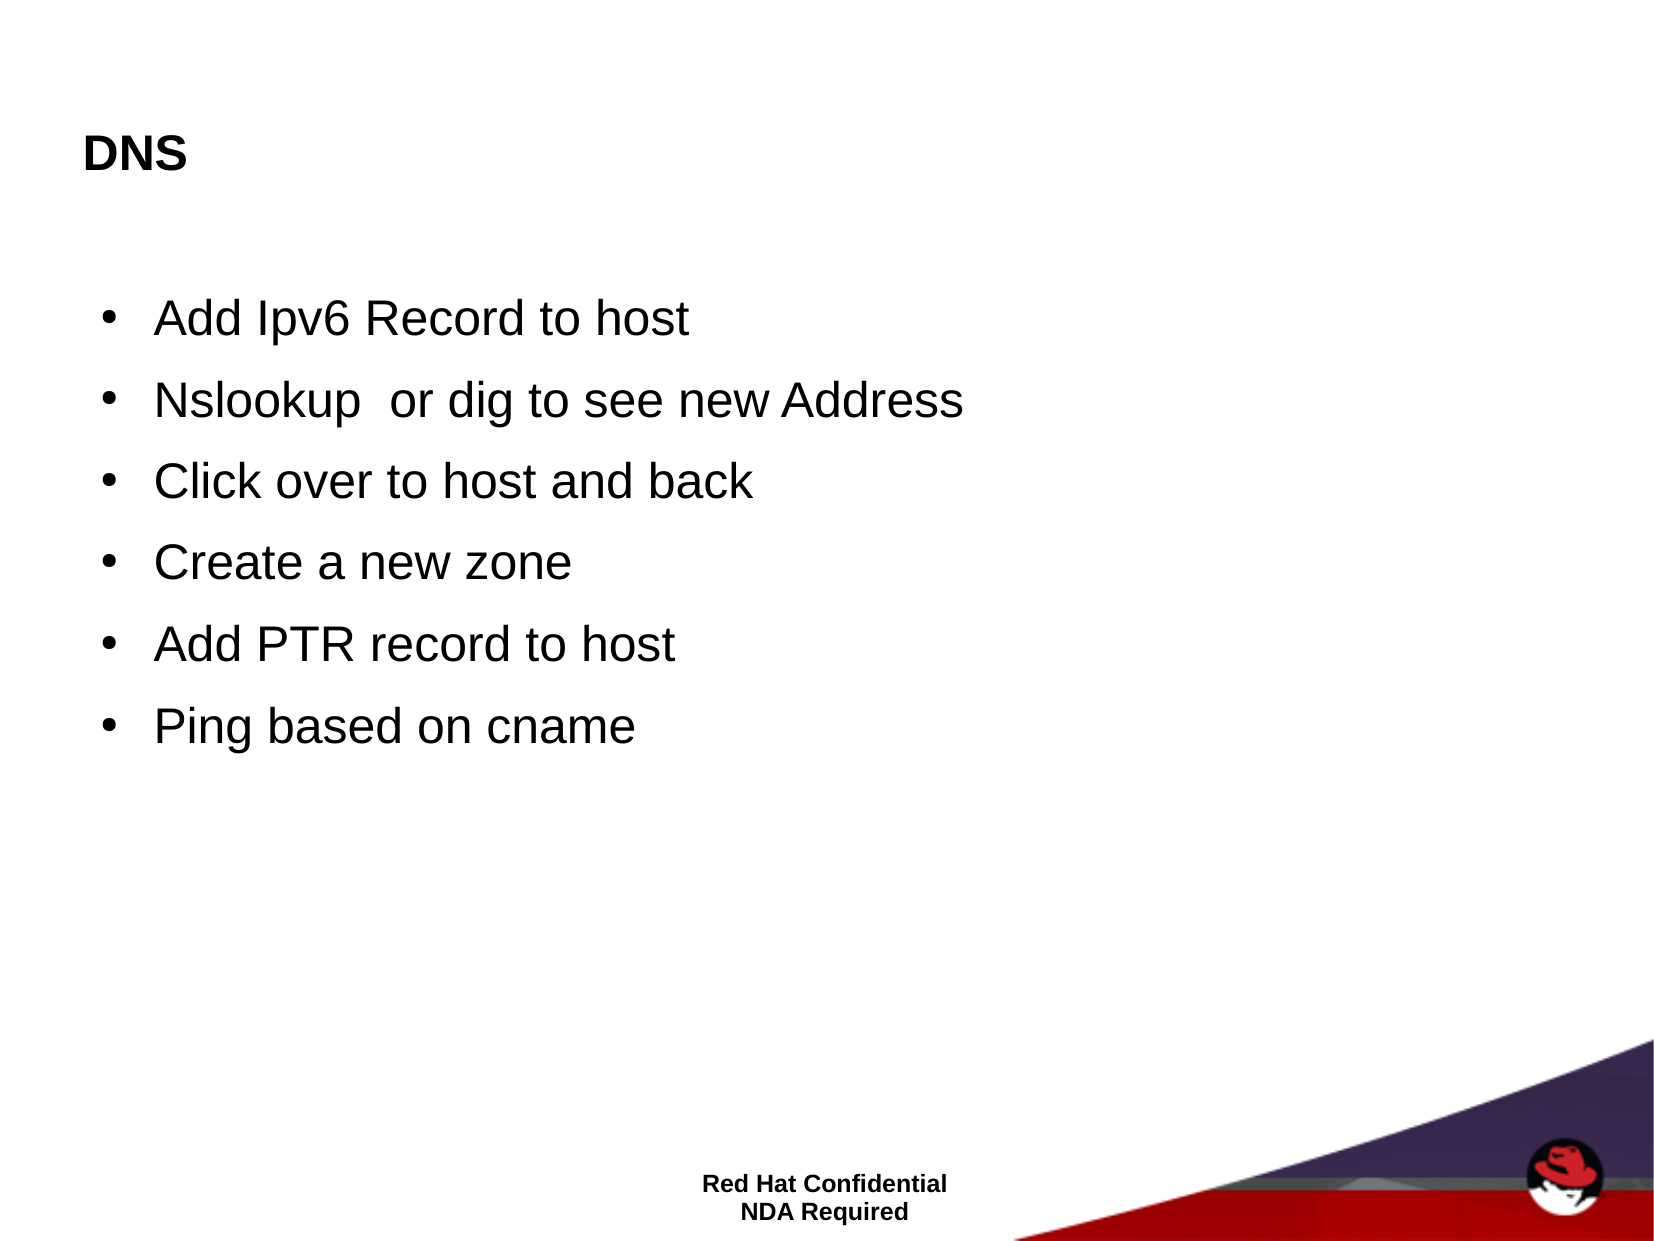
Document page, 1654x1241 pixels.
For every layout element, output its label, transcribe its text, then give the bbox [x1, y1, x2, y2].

title DNS [82, 49, 1571, 257]
picture [1012, 1036, 1654, 1241]
list Add Ipv6 Record to host Nslookup or dig to see new Address Click over to host and back Create a new zone Add PTR record to host Ping based on cname [82, 290, 1571, 1109]
